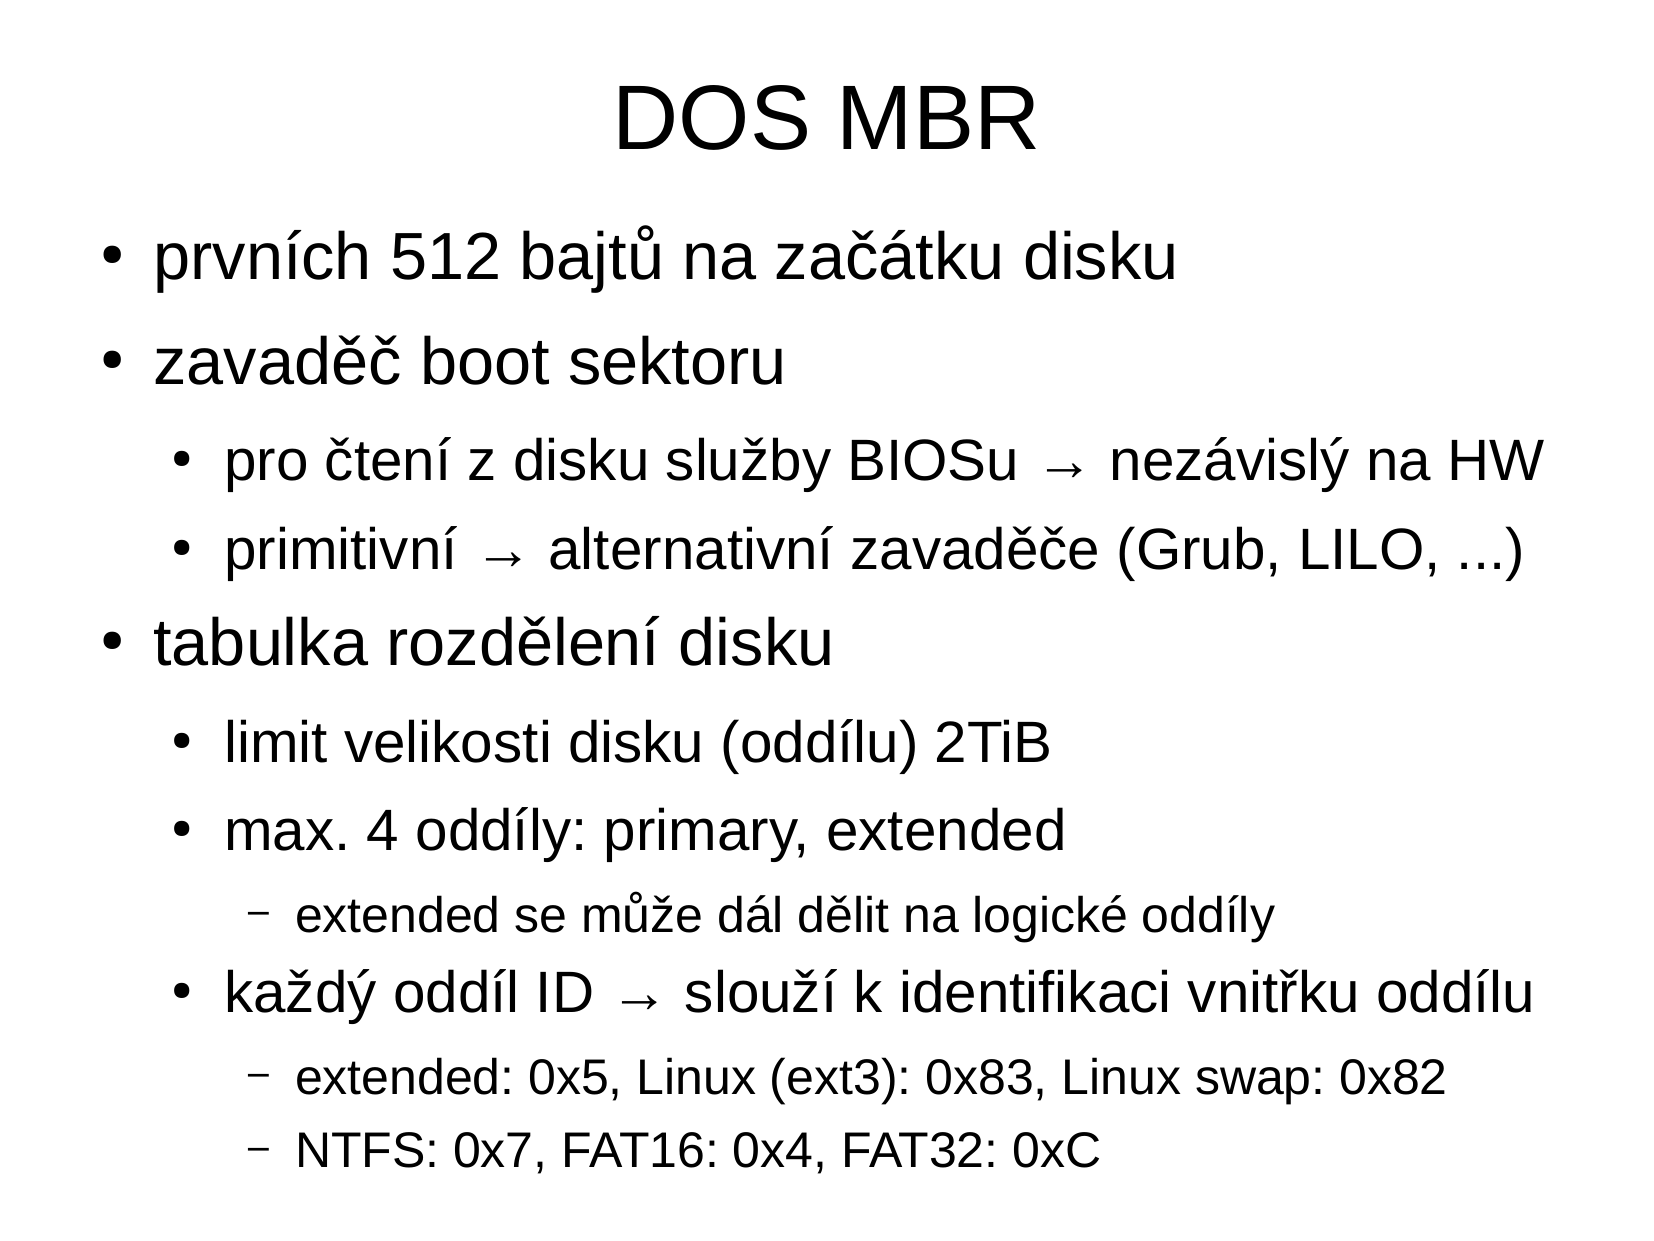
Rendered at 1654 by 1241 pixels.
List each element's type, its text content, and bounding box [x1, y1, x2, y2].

title DOS MBR [82, 21, 1571, 214]
list prvních 512 bajtů na začátku disku zavaděč boot sektoru pro čtení z disku služby BIOSu → nezávislý na HW primitivní → alternativní zavaděče (Grub, LILO, ...) tabulka rozdělení disku limit velikosti disku (oddílu) 2TiB max. 4 oddíly: primary, extended extended se může dál dělit na logické oddíly každý oddíl ID → slouží k identifikaci vnitřku oddílu extended: 0x5, Linux (ext3): 0x83, Linux swap: 0x82 NTFS: 0x7, FAT16: 0x4, FAT32: 0xC [82, 219, 1571, 1179]
